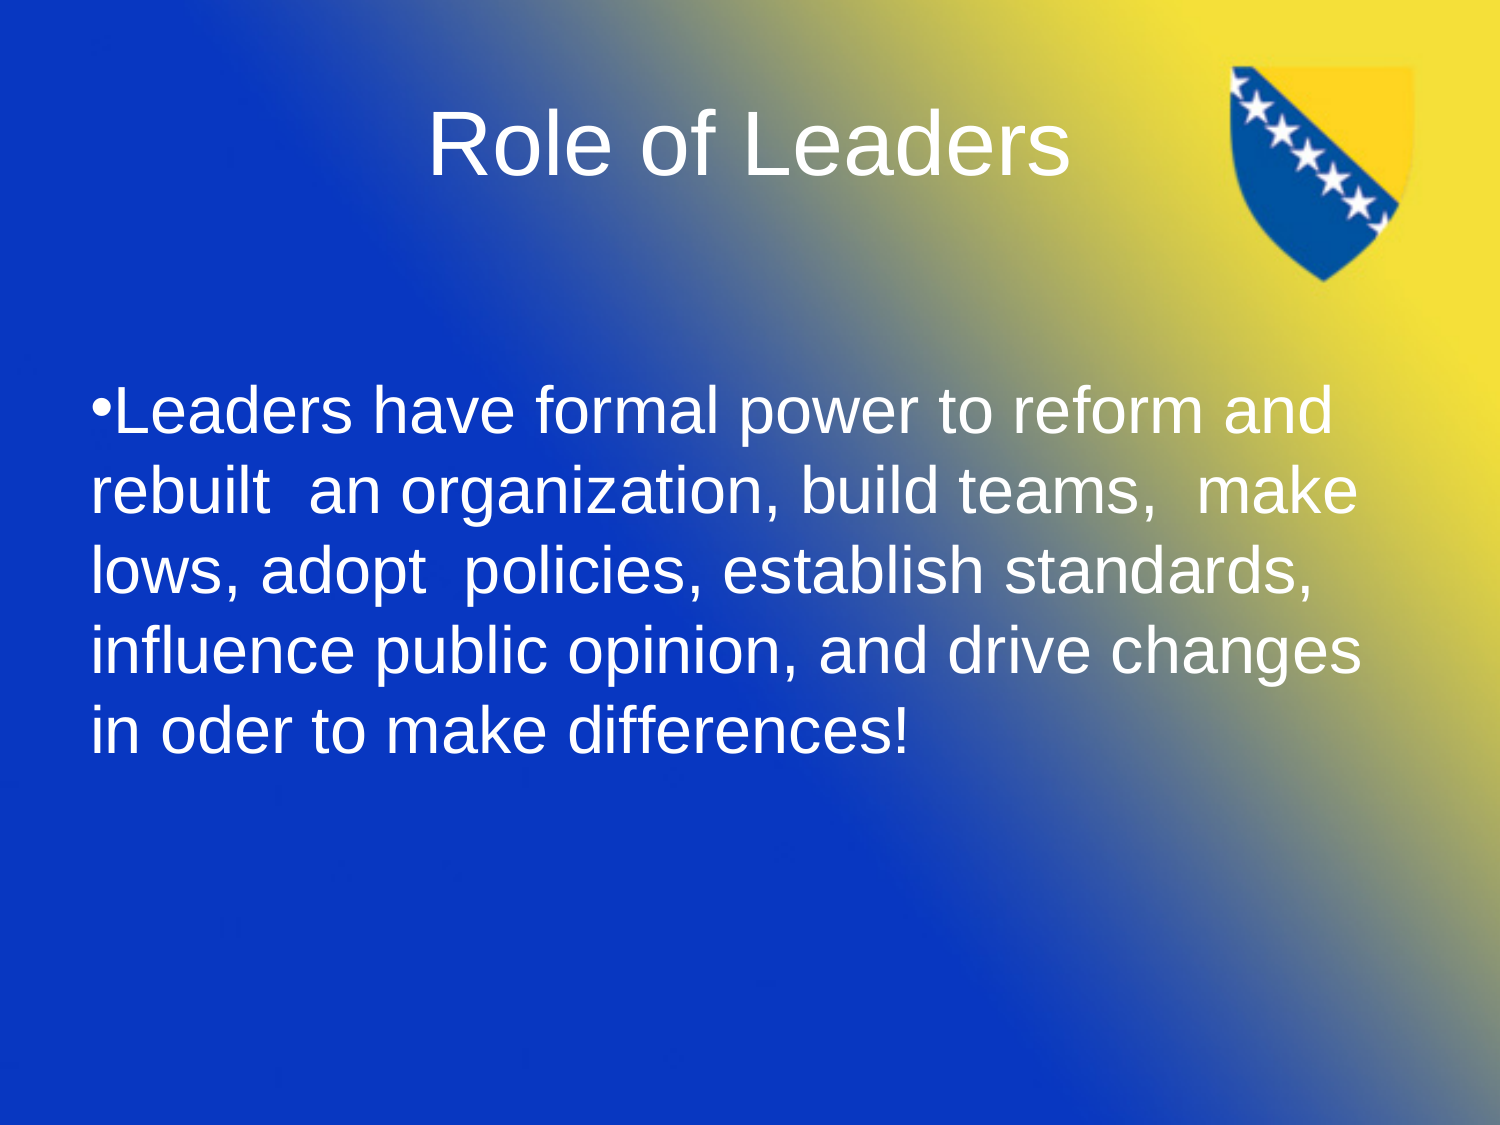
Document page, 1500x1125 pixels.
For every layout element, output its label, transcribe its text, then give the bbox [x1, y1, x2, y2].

title Role of Leaders [75, 45, 1426, 233]
list Leaders have formal power to reform and rebuilt an organization, build teams, make lows, adopt policies, establish standards, influence public opinion, and drive changes in oder to make differences! [75, 262, 1426, 1005]
picture [0, 0, 1500, 1125]
